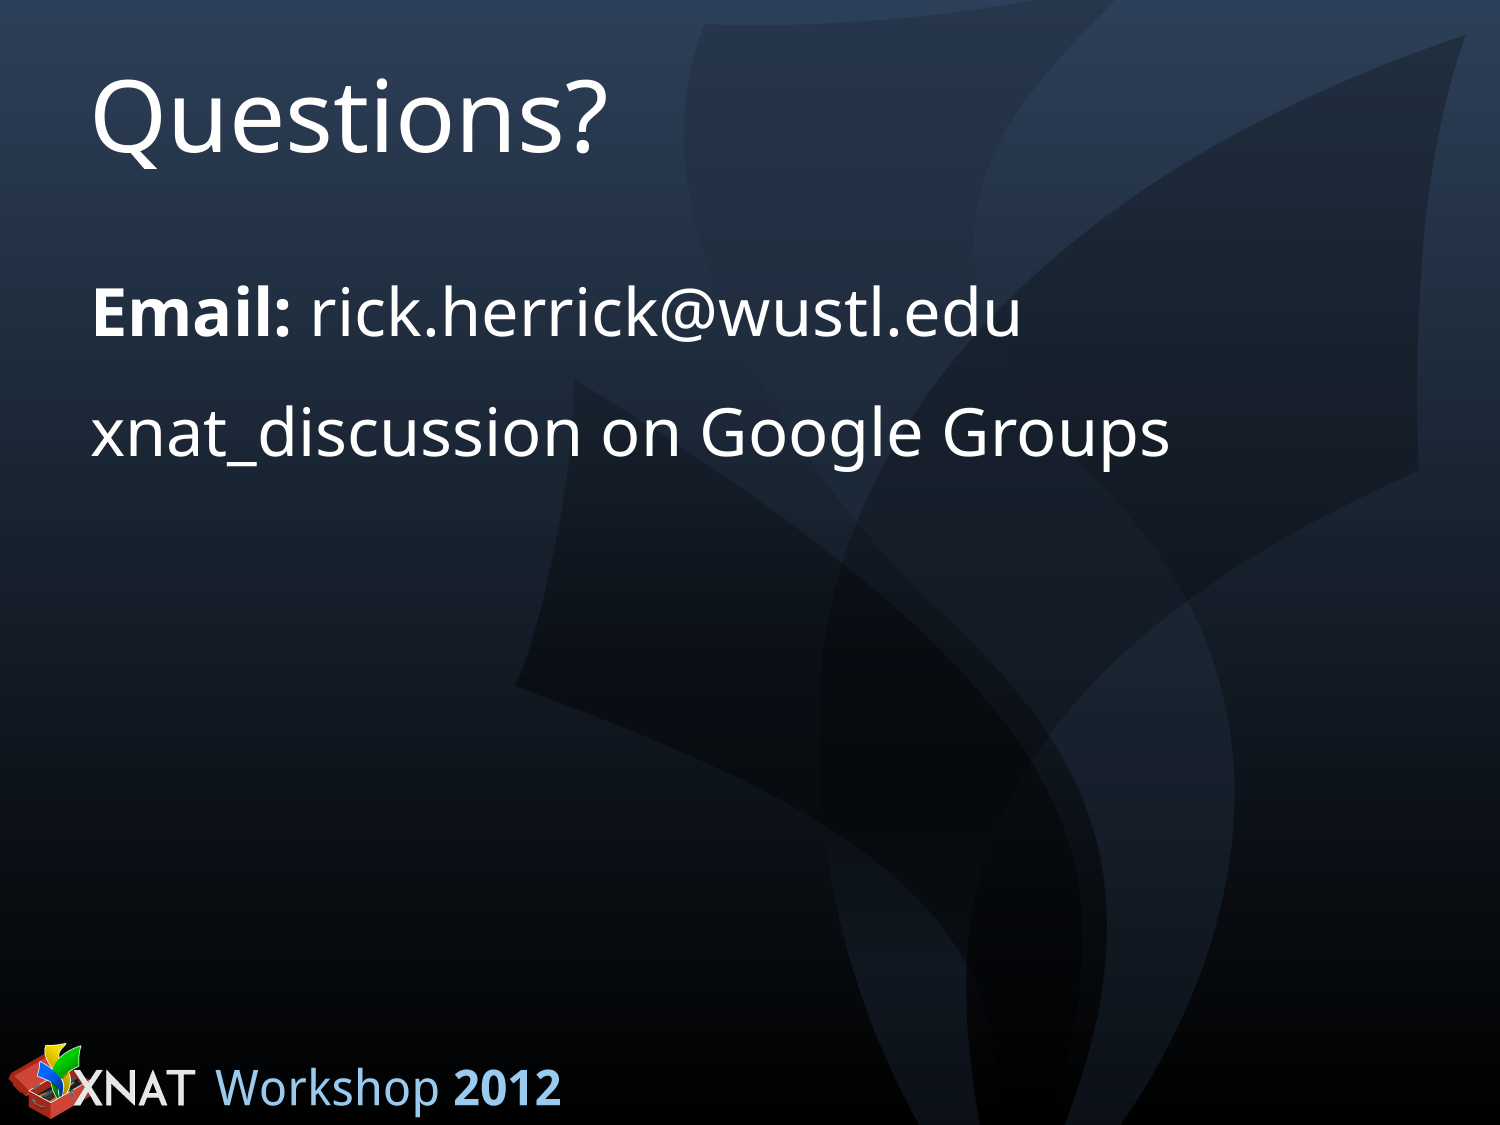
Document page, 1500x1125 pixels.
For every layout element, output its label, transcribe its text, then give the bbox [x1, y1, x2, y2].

picture [0, 0, 1500, 1125]
title Questions? [75, 45, 1425, 188]
text_box Email: rick.herrick@wustl.edu xnat_discussion on Google Groups [74, 262, 1425, 1005]
